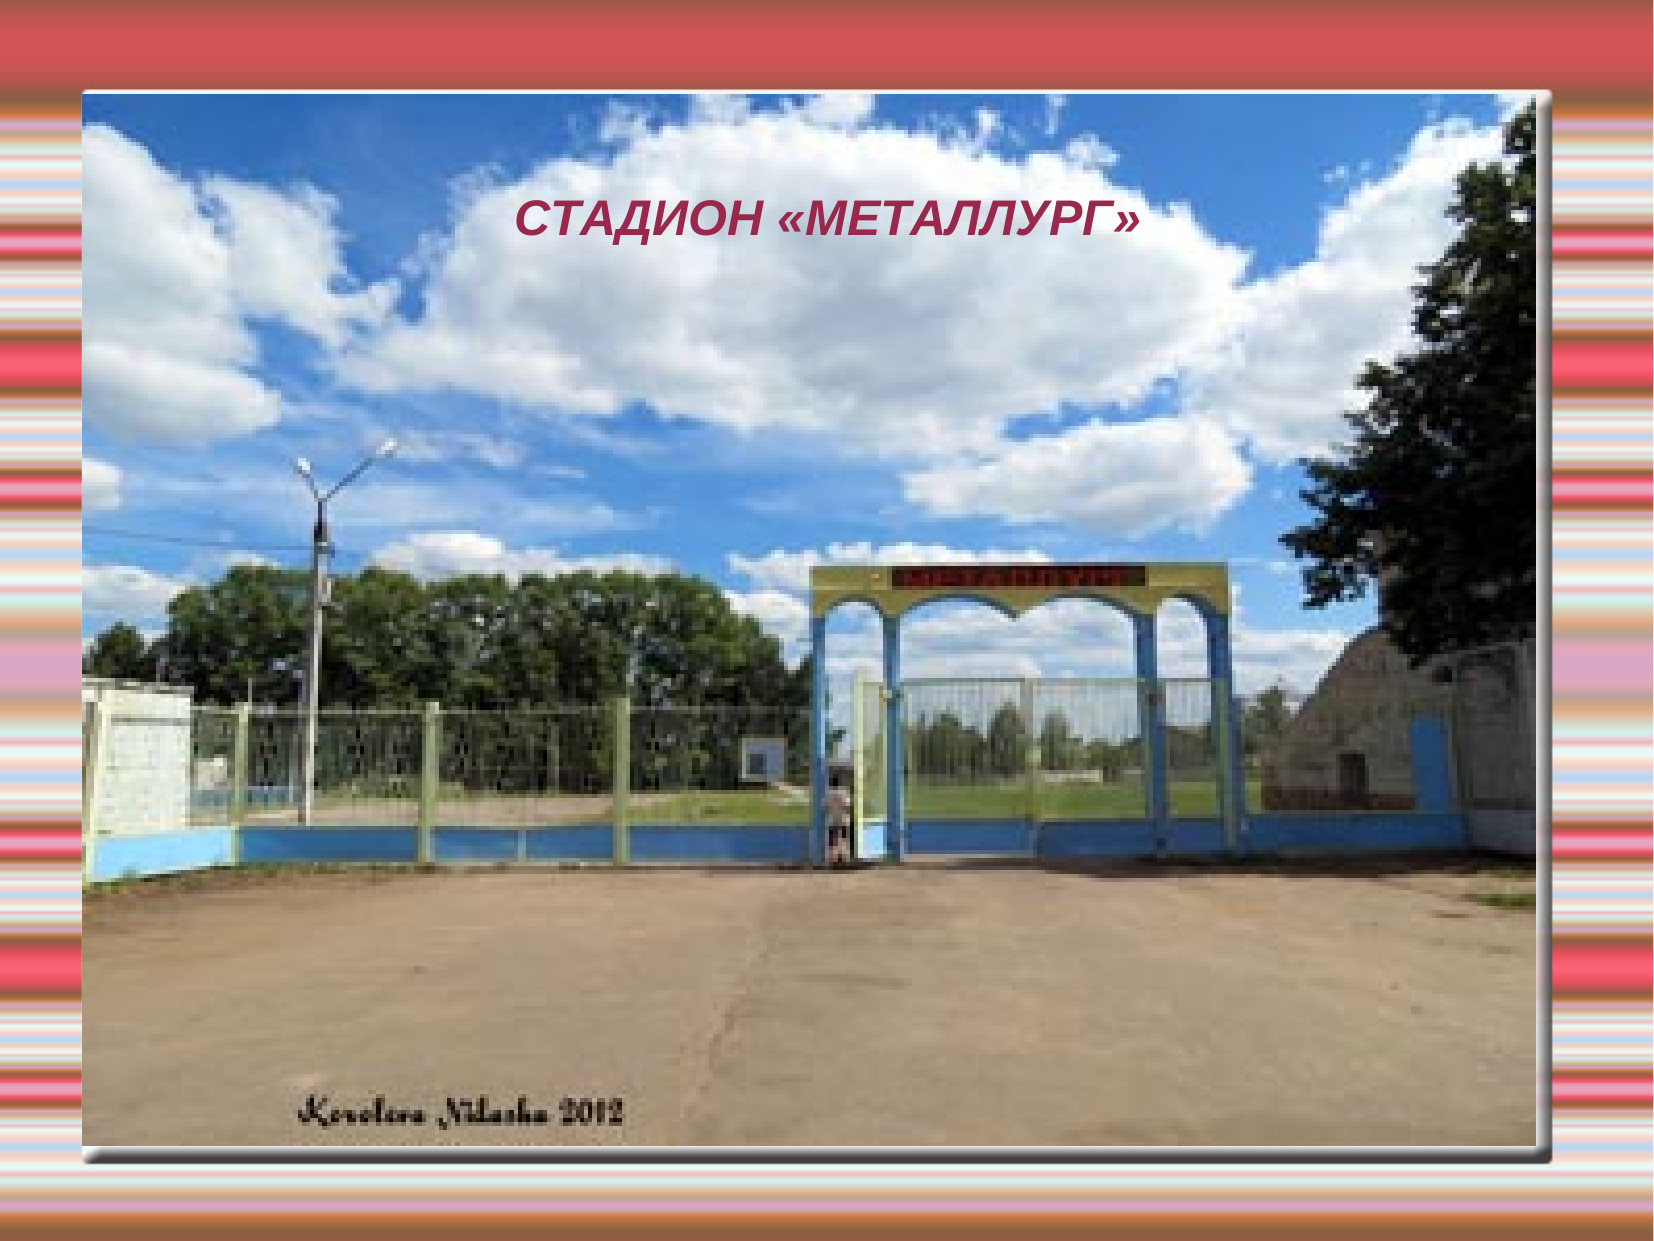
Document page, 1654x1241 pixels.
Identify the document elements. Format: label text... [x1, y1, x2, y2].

picture [0, 0, 1654, 1241]
title СТАДИОН «МЕТАЛЛУРГ» [121, 114, 1534, 322]
